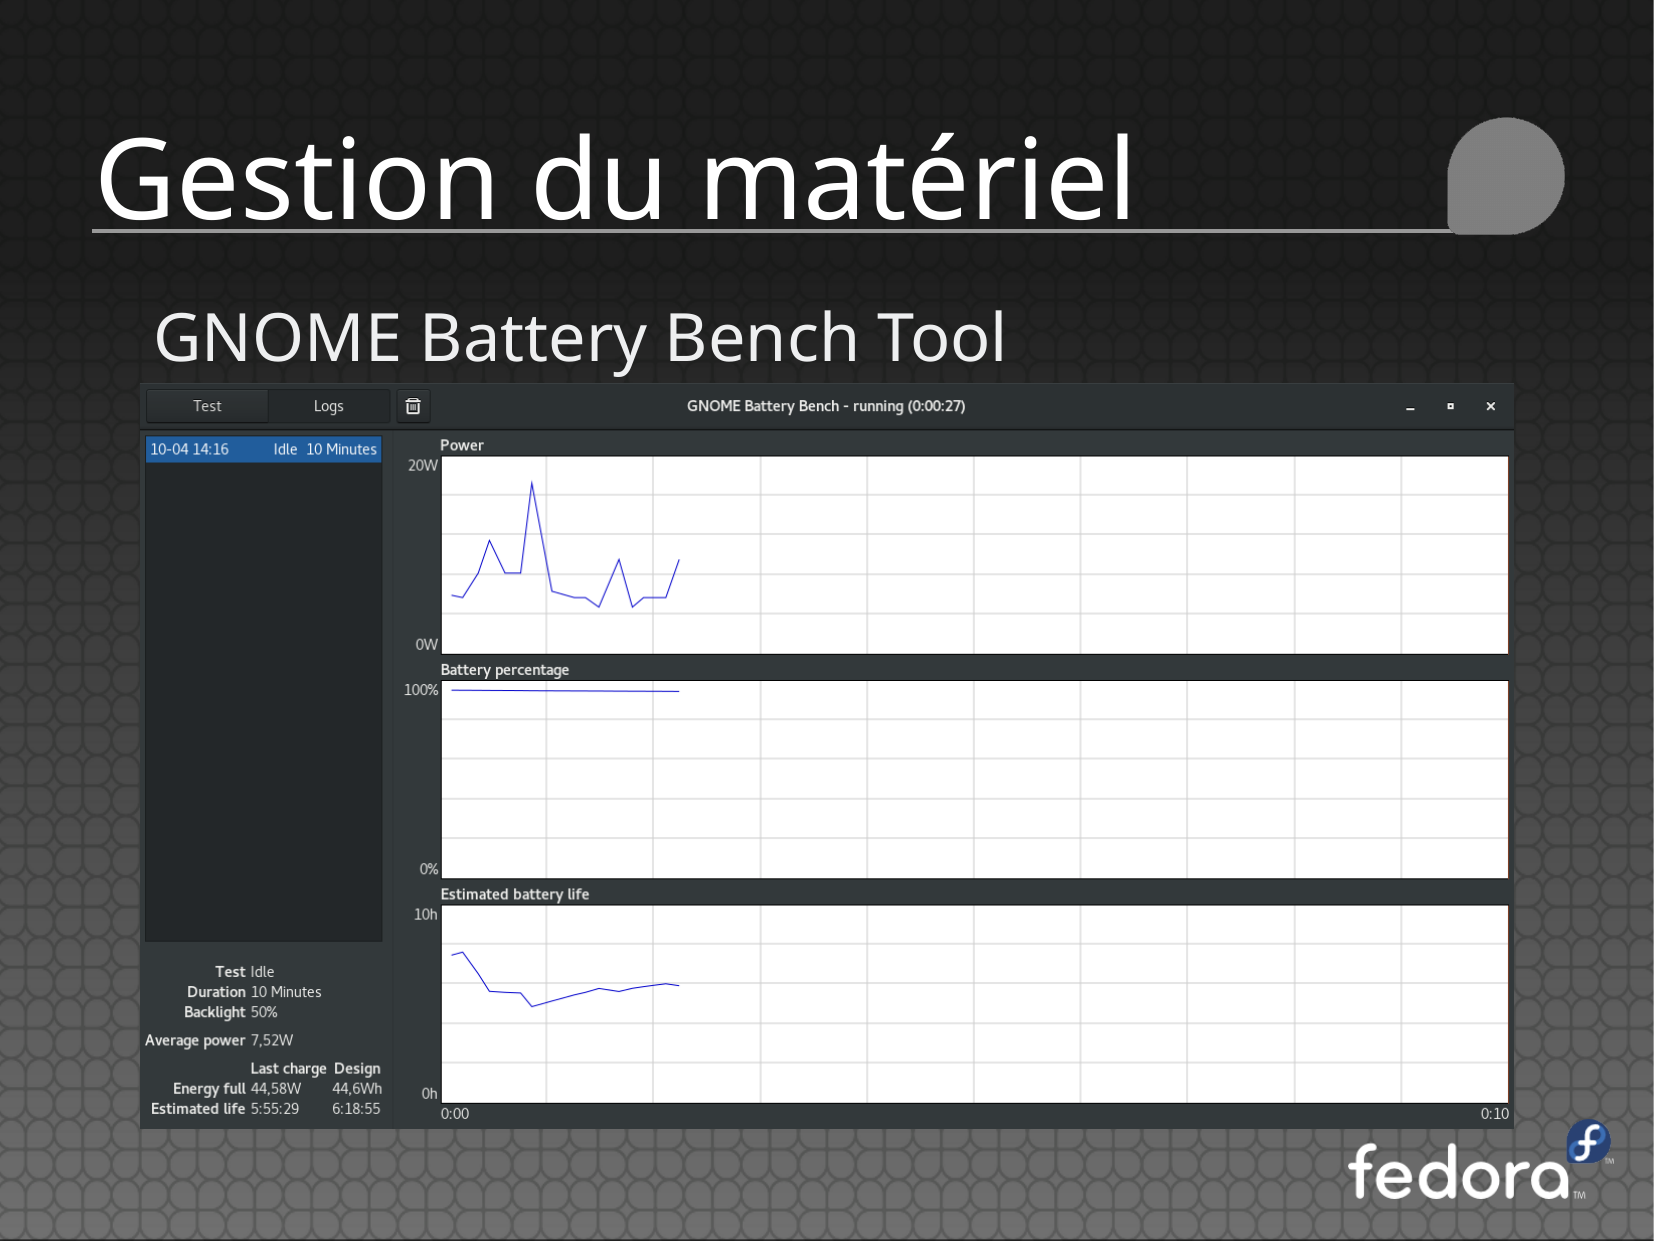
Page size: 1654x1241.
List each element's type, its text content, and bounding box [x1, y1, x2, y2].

picture [0, 0, 1654, 1241]
title Gestion du matériel [94, 100, 1426, 251]
list GNOME Battery Bench Tool [82, 290, 1571, 1217]
